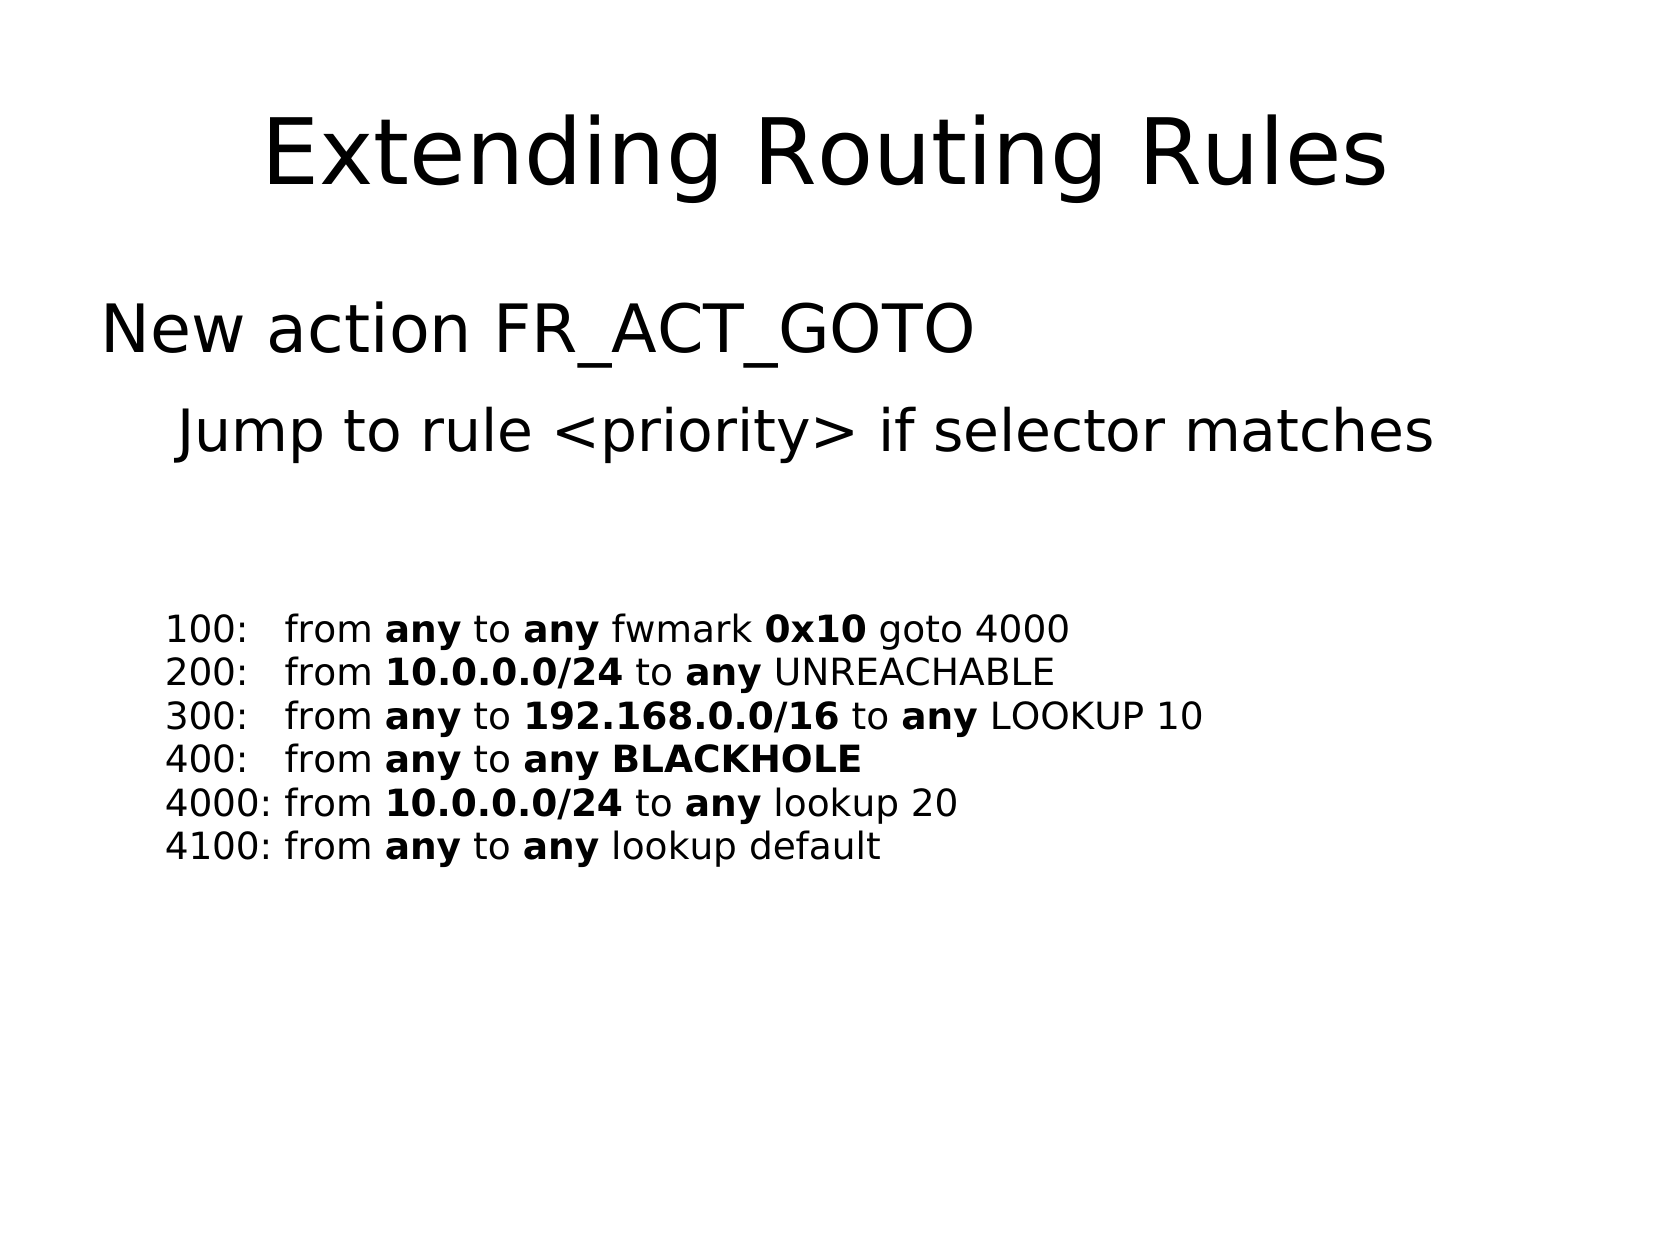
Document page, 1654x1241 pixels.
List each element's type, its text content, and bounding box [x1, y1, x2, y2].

title Extending Routing Rules [82, 49, 1571, 257]
list New action FR_ACT_GOTO Jump to rule <priority> if selector matches [82, 290, 1571, 526]
text_box 100: from any to any fwmark 0x10 goto 4000 200: from 10.0.0.0/24 to any UNREACHABLE 300: from any to 192.168.0.0/16 to any LOOKUP 10 400: from any to any BLACKHOLE 4000: from 10.0.0.0/24 to any lookup 20 4100: from any to any lookup default [150, 600, 1538, 876]
